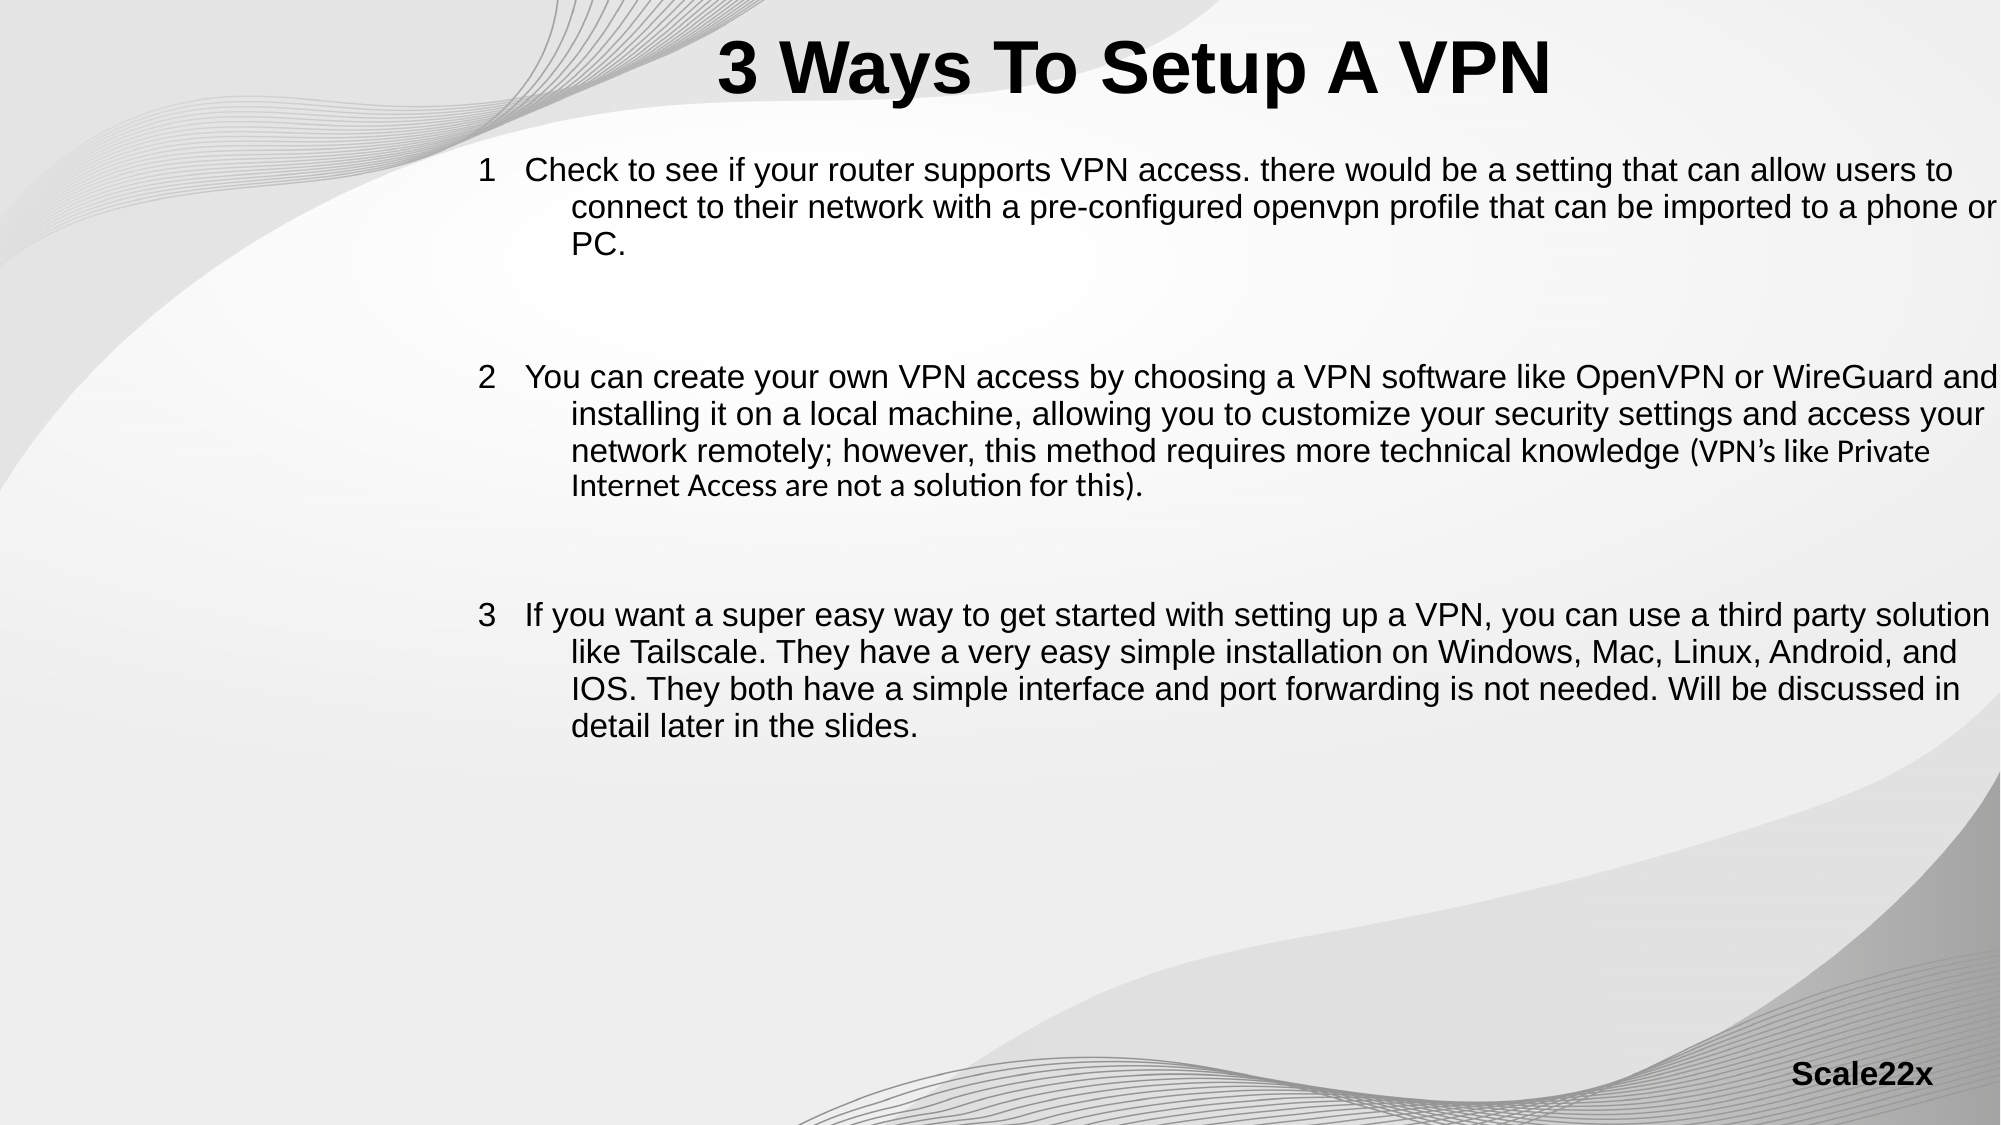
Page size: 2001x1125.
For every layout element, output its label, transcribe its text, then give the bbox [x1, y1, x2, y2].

list Check to see if your router supports VPN access. there would be a setting that can allow users to connect to their network with a pre-configured openvpn profile that can be imported to a phone or PC. You can create your own VPN access by choosing a VPN software like OpenVPN or WireGuard and installing it on a local machine, allowing you to customize your security settings and access your network remotely; however, this method requires more technical knowledge (VPN’s like Private Internet Access are not a solution for this). If you want a super easy way to get started with setting up a VPN, you can use a third party solution like Tailscale. They have a very easy simple installation on Windows, Mac, Linux, Android, and IOS. They both have a simple interface and port forwarding is not needed. Will be discussed in detail later in the slides. [475, 151, 2001, 767]
title 3 Ways To Setup A VPN [600, 0, 1670, 143]
text_box Scale22x [1776, 1047, 1975, 1103]
picture [0, 0, 2001, 1125]
